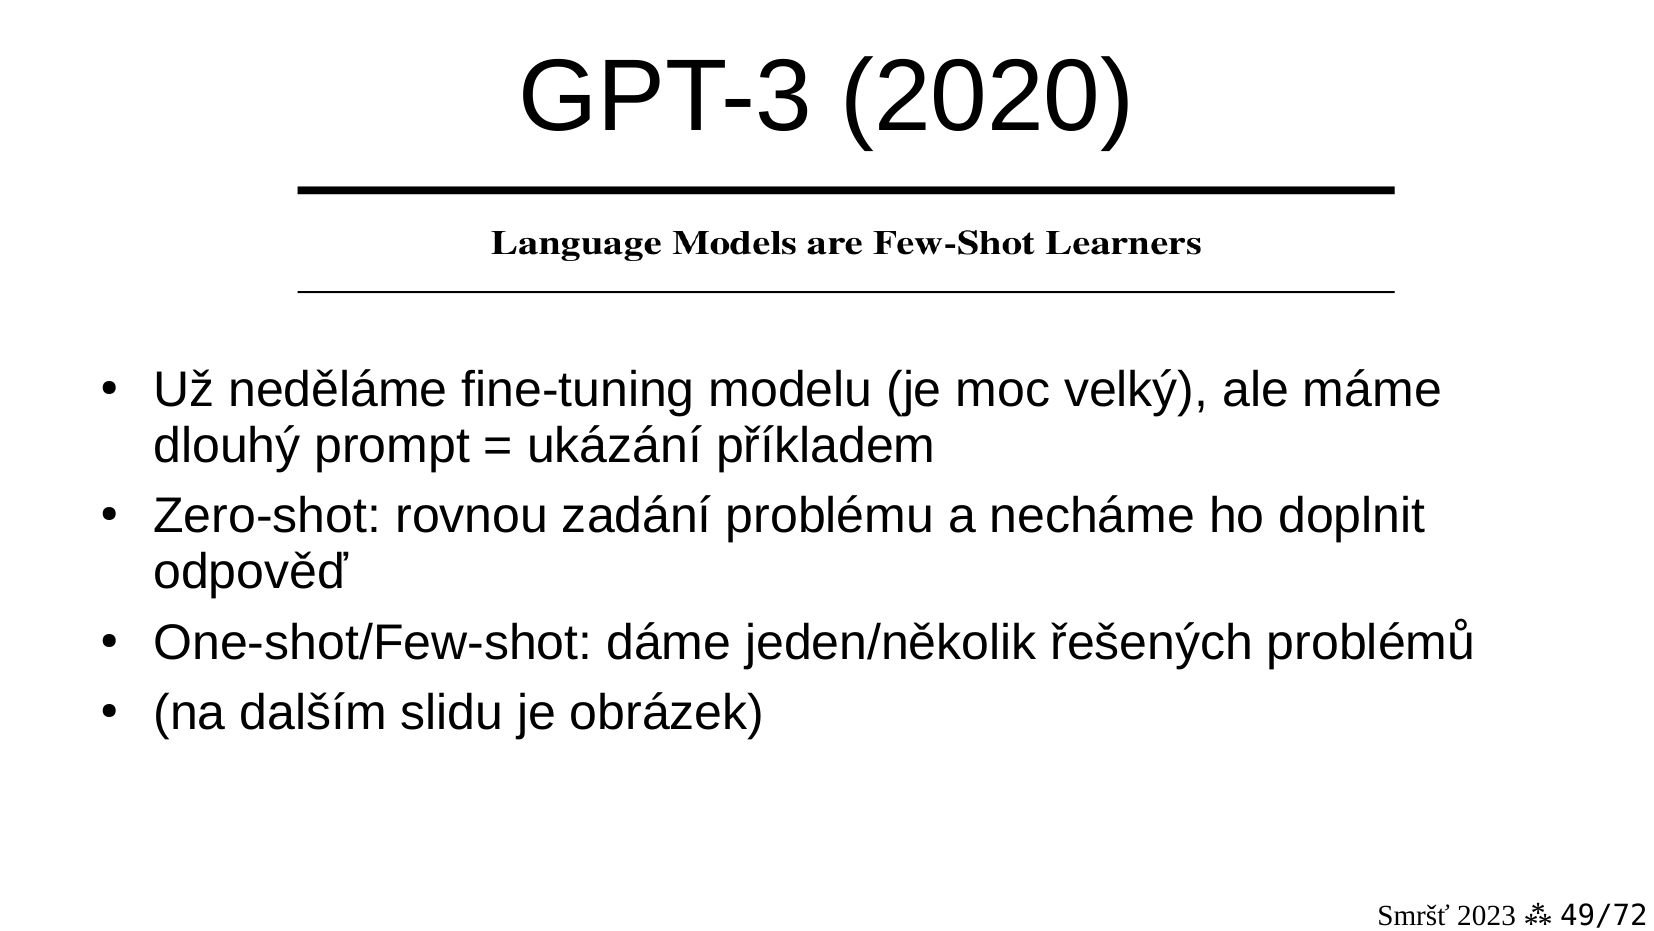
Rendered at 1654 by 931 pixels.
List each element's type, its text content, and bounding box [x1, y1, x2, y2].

title GPT-3 (2020) [82, 38, 1571, 153]
picture [259, 165, 1426, 316]
list Už neděláme fine-tuning modelu (je moc velký), ale máme dlouhý prompt = ukázání příkladem Zero-shot: rovnou zadání problému a necháme ho doplnit odpověď One-shot/Few-shot: dáme jeden/několik řešených problémů (na dalším slidu je obrázek) [82, 361, 1571, 931]
